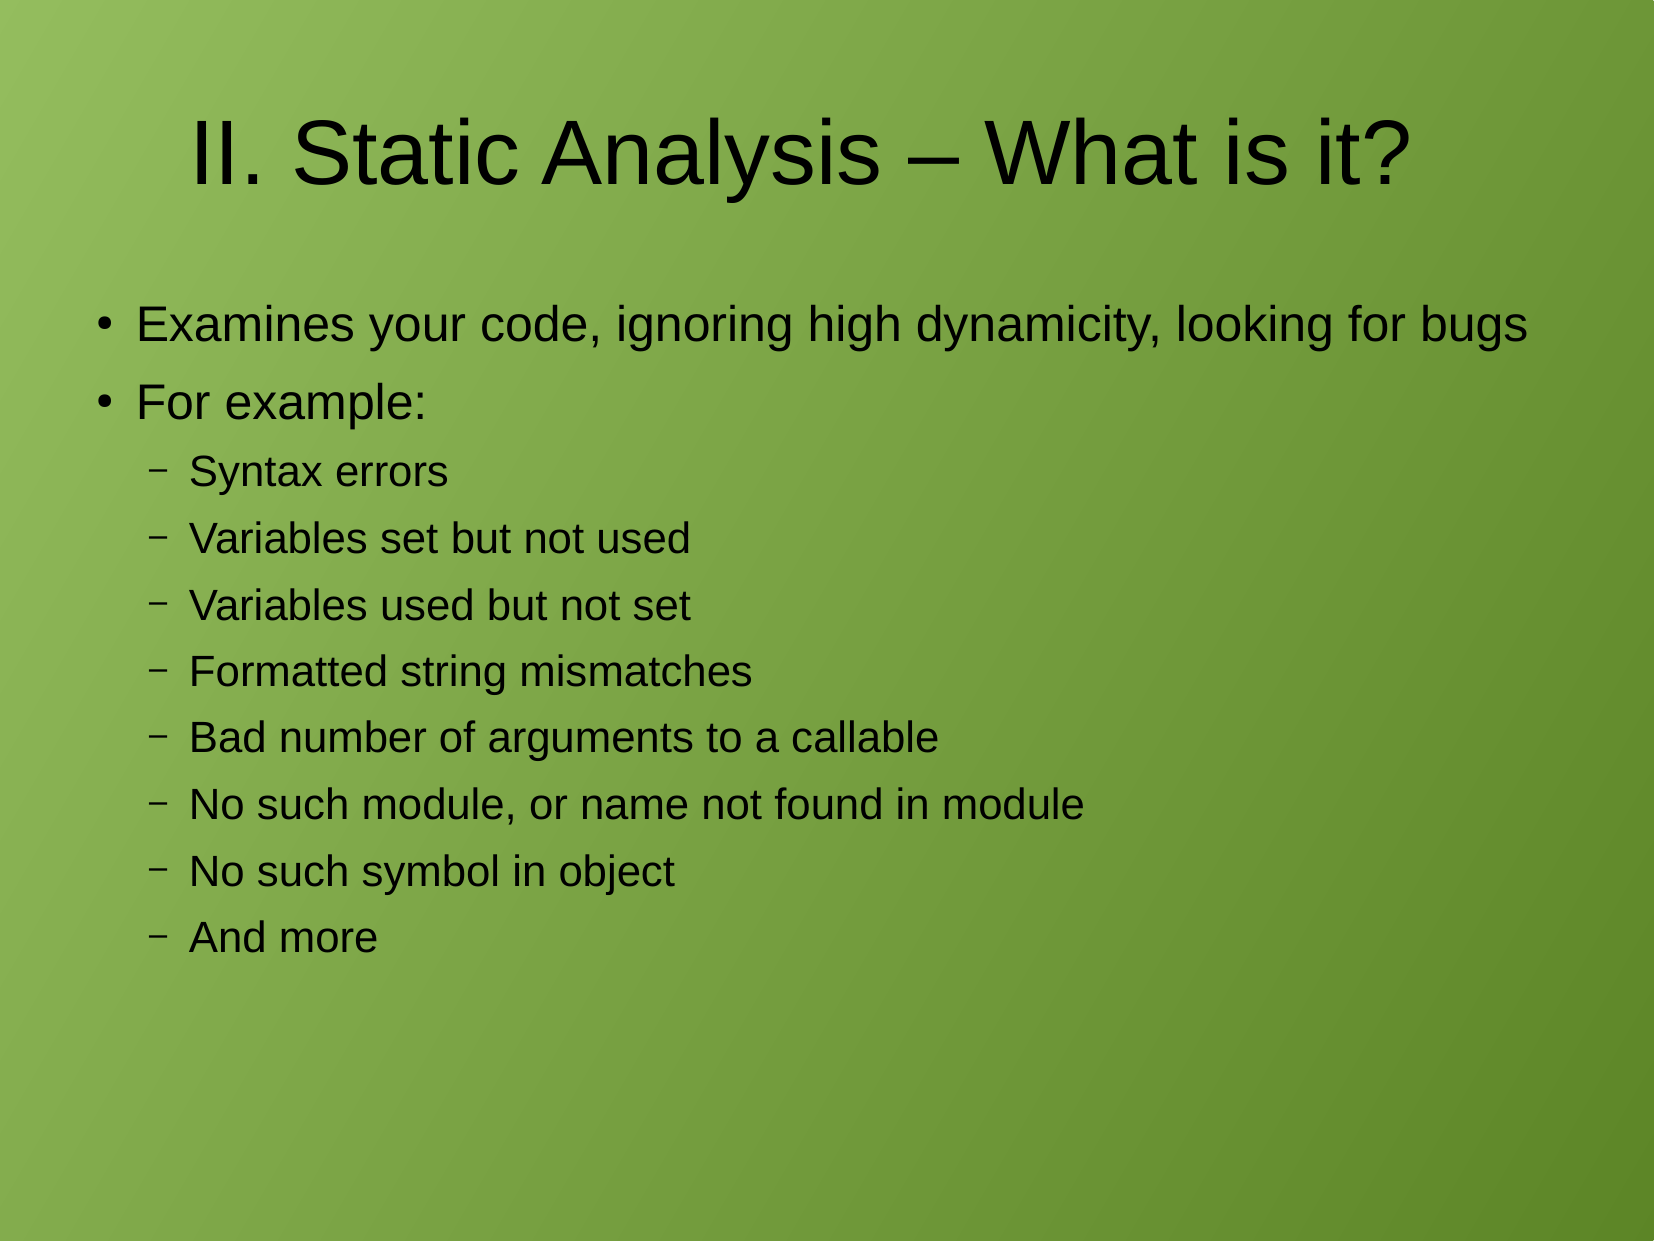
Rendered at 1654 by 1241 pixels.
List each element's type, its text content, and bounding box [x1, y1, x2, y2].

list Examines your code, ignoring high dynamicity, looking for bugs For example: Syntax errors Variables set but not used Variables used but not set Formatted string mismatches Bad number of arguments to a callable No such module, or name not found in module No such symbol in object And more [82, 296, 1571, 1016]
title II. Static Analysis – What is it? [82, 49, 1571, 257]
